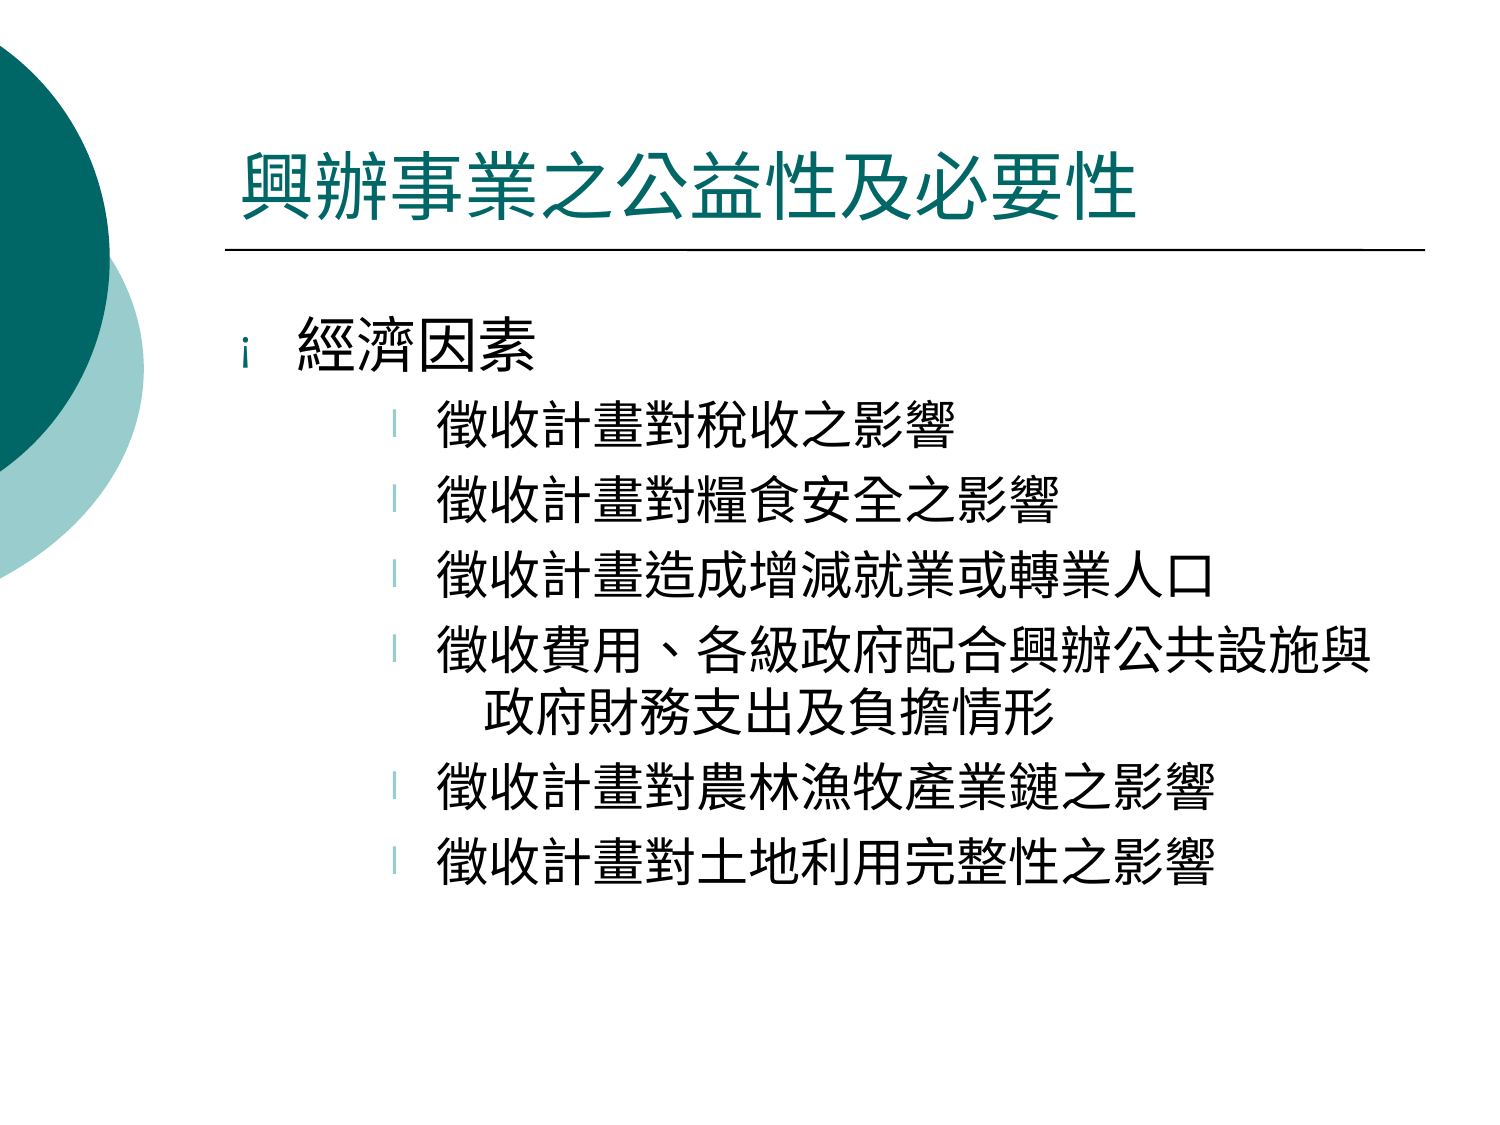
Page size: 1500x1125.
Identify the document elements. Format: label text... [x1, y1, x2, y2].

list 經濟因素 徵收計畫對稅收之影響 徵收計畫對糧食安全之影響 徵收計畫造成增減就業或轉業人口 徵收費用、各級政府配合興辦公共設施與政府財務支出及負擔情形 徵收計畫對農林漁牧產業鏈之影響 徵收計畫對土地利用完整性之影響 [224, 299, 1425, 975]
title 興辦事業之公益性及必要性 [224, 49, 1425, 237]
